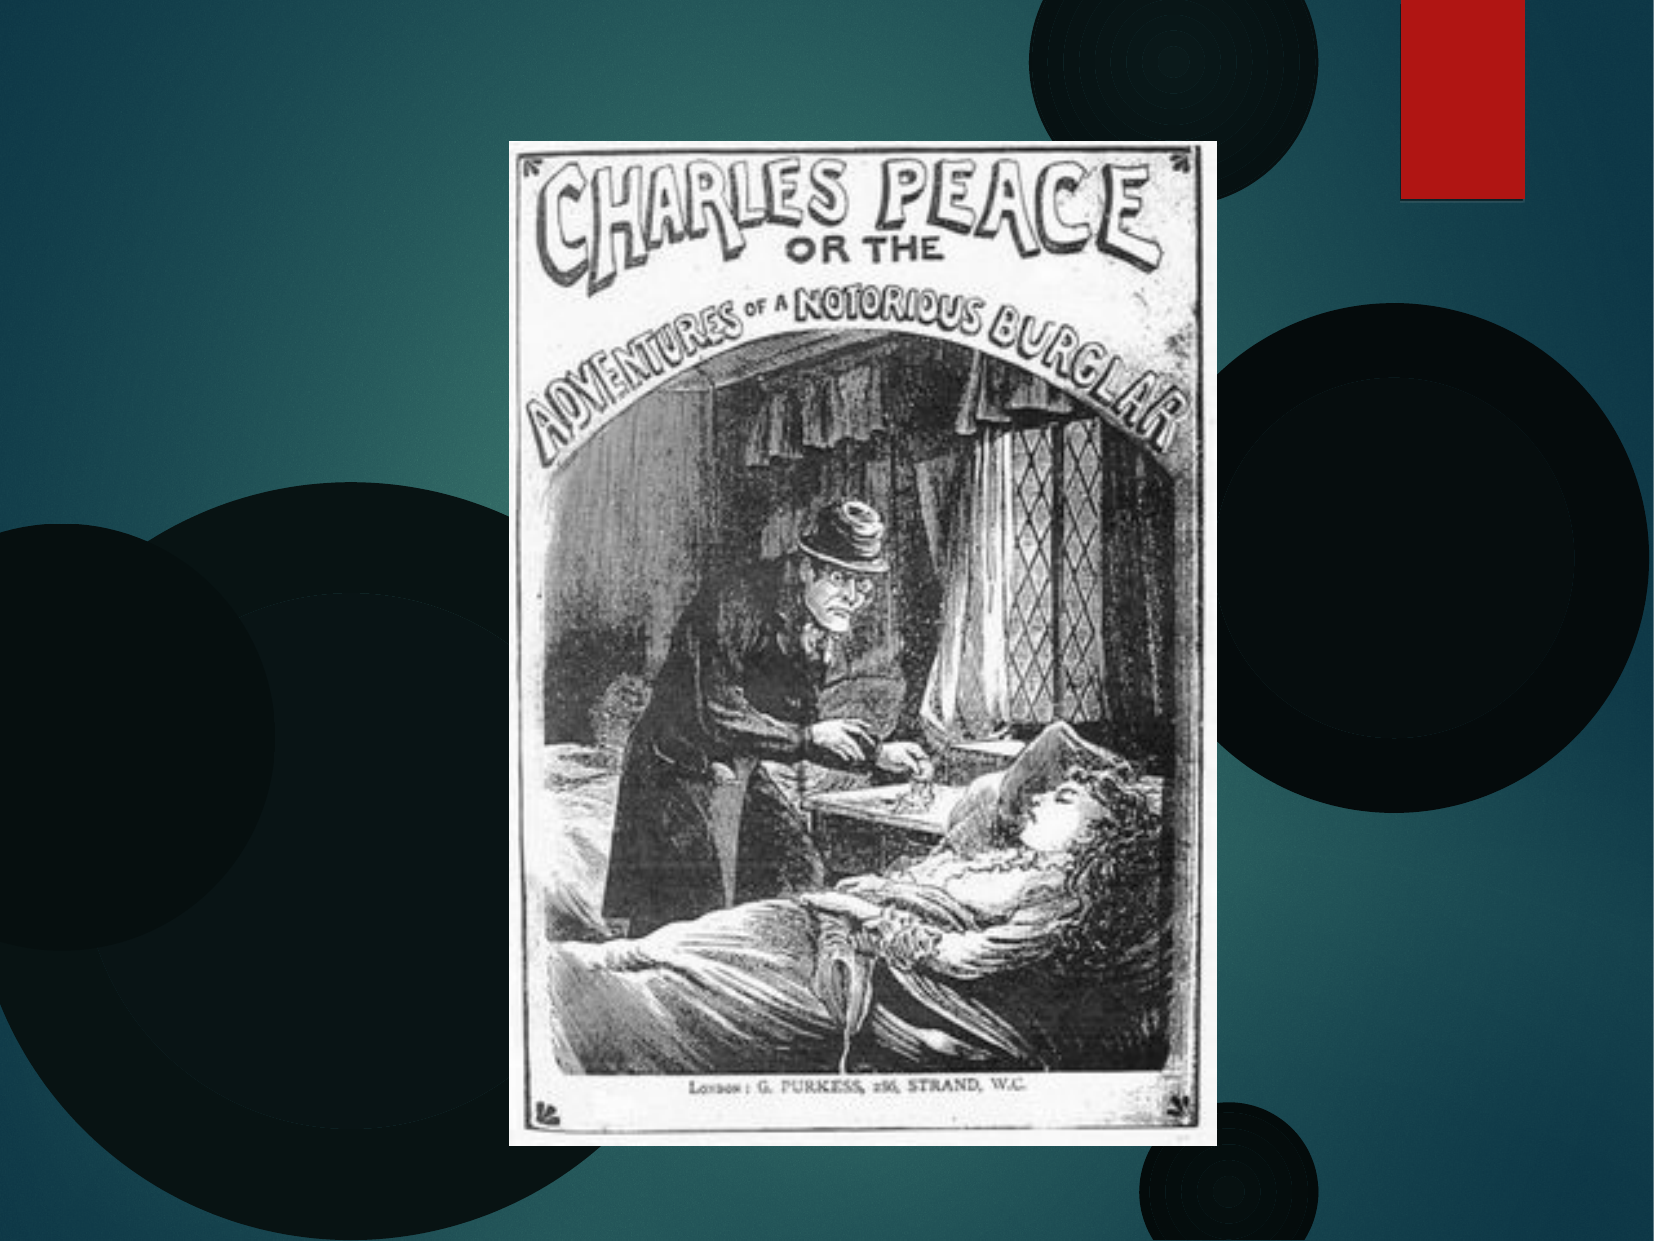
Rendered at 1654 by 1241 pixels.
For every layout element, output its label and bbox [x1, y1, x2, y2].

picture [509, 141, 1217, 1146]
